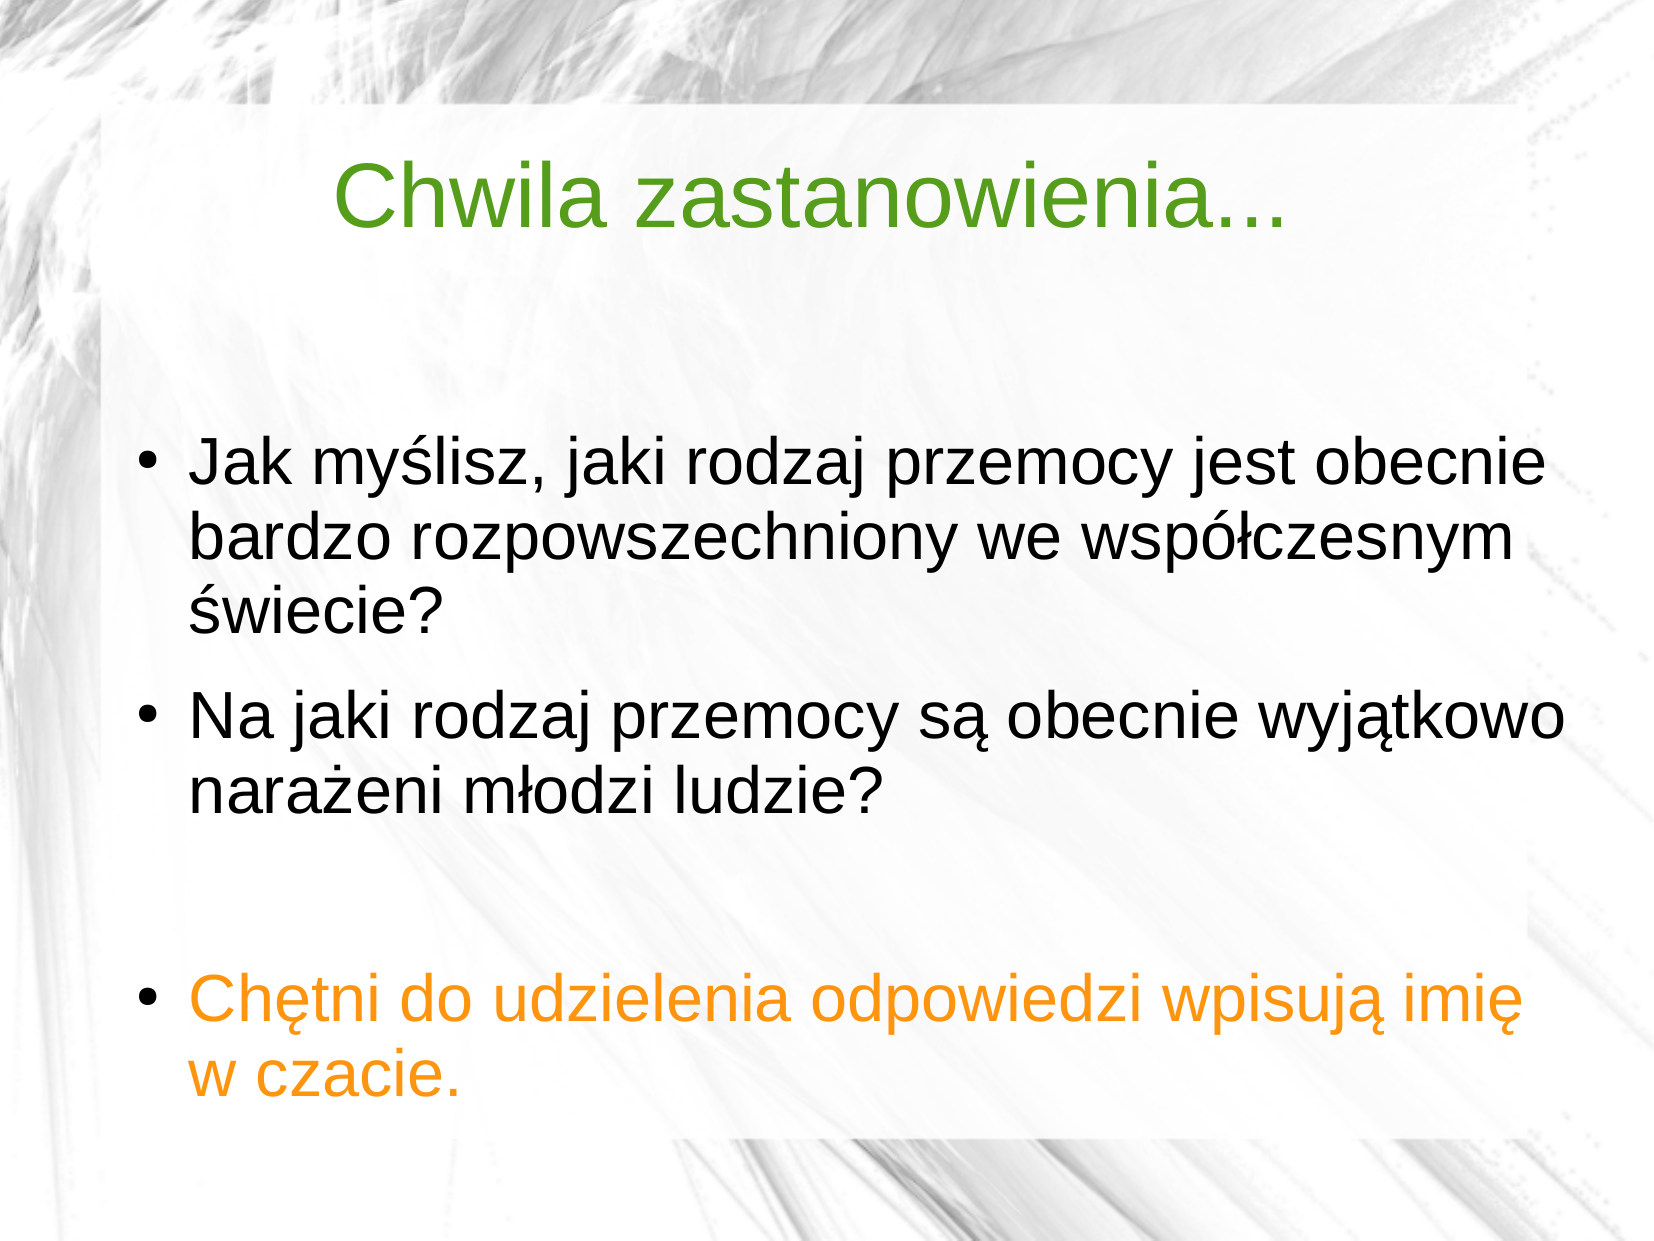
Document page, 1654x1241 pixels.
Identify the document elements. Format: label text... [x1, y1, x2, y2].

picture [0, 0, 1654, 1241]
list Jak myślisz, jaki rodzaj przemocy jest obecnie bardzo rozpowszechniony we współczesnym świecie? Na jaki rodzaj przemocy są obecnie wyjątkowo narażeni młodzi ludzie? Chętni do udzielenia odpowiedzi wpisują imię w czacie. [118, 319, 1571, 1111]
title Chwila zastanowienia... [118, 112, 1506, 281]
